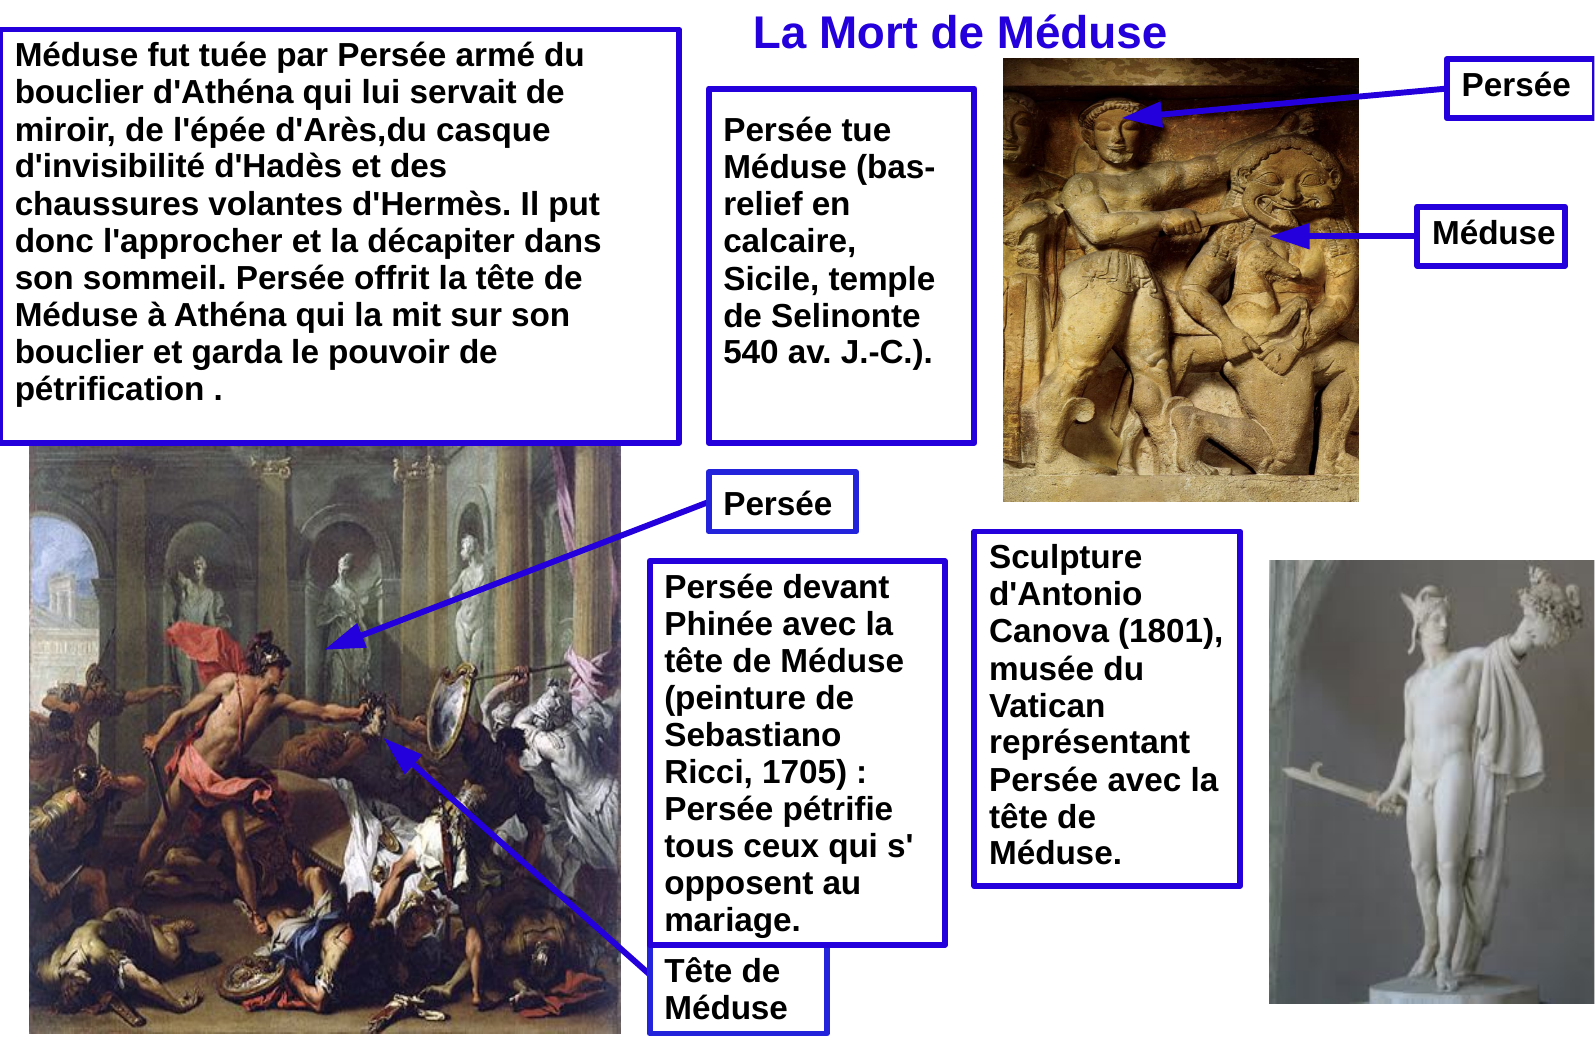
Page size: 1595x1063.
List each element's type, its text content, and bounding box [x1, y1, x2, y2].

text_box Méduse [1417, 206, 1595, 259]
text_box Persée [712, 478, 853, 529]
text_box Méduse fut tuée par Persée armé du bouclier d'Athéna qui lui servait de miroir, de l'épée d'Arès,du casque d'invisibilité d'Hadès et des chaussures volantes d'Hermès. Il put donc l'approcher et la décapiter dans son sommeil. Persée offrit la tête de Méduse à Athéna qui la mit sur son bouclier et garda le pouvoir de pétrification . [3, 32, 650, 440]
picture [1269, 560, 1595, 1004]
text_box Persée devant Phinée avec la tête de Méduse (peinture de Sebastiano Ricci, 1705) : Persée pétrifie tous ceux qui s' opposent au mariage. [653, 564, 942, 942]
text_box Tête de Méduse [653, 948, 824, 1031]
picture [1003, 67, 1359, 502]
text_box La Mort de Méduse [738, 0, 1595, 67]
picture [29, 457, 621, 1034]
text_box Persée tue Méduse (bas-relief en calcaire, Sicile, temple de Selinonte 540 av. J.-C.). [712, 104, 971, 416]
text_box Méduse fut tuée par Persée armé du bouclier d'Athéna qui lui servait de miroir, de l'épée d'Arès,du casque d'invisibilité d'Hadès et des chaussures volantes d'Hermès. Il put donc l'approcher et la décapiter dans son sommeil. Persée offrit la tête de Méduse à Athéna qui la mit sur son bouclier et garda le pouvoir de pétrification . [0, 446, 650, 457]
text_box Sculpture d'Antonio Canova (1801), musée du Vatican représentant Persée avec la tête de Méduse. [977, 534, 1237, 880]
text_box Persée [1446, 59, 1595, 111]
